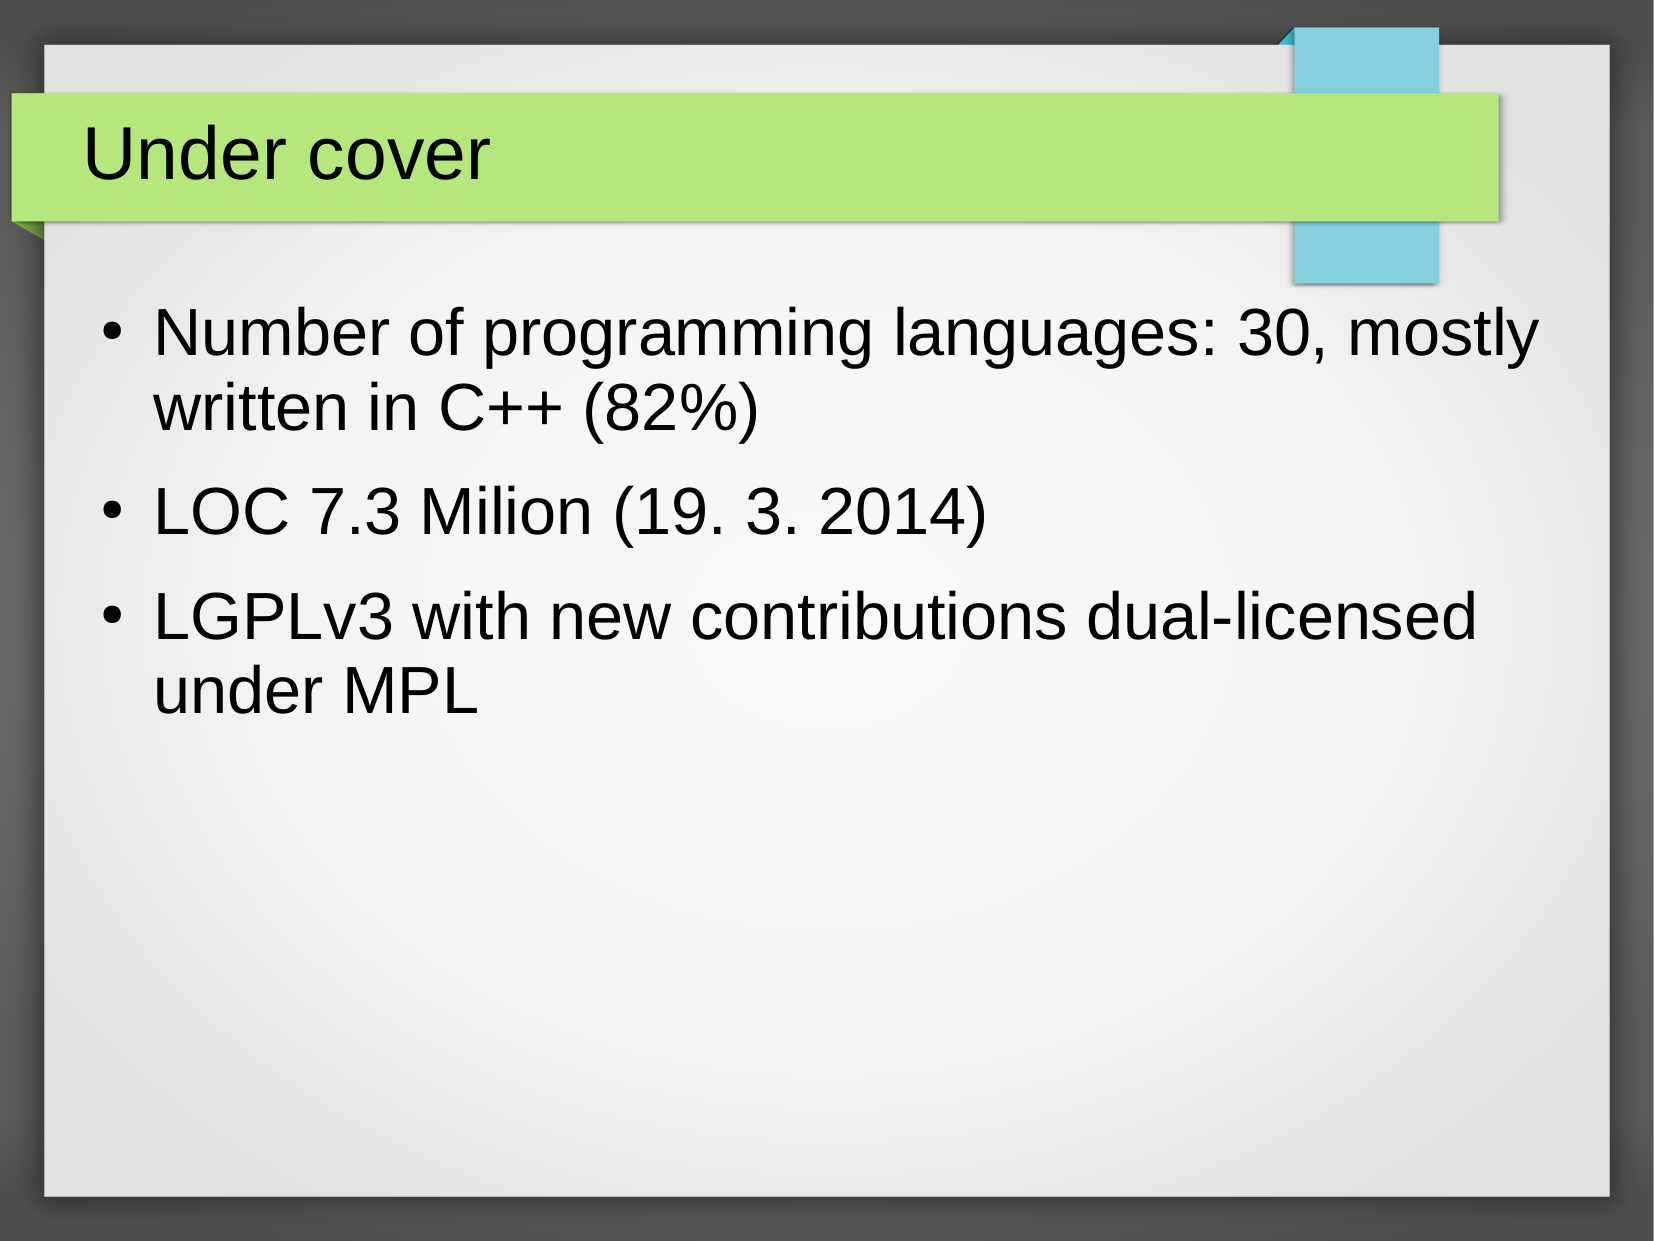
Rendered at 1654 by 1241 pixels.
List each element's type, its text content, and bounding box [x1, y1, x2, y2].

list Number of programming languages: 30, mostly written in C++ (82%) LOC 7.3 Milion (19. 3. 2014) LGPLv3 with new contributions dual-licensed under MPL [82, 295, 1571, 1015]
title Under cover [82, 94, 1264, 213]
picture [0, 0, 1654, 1241]
